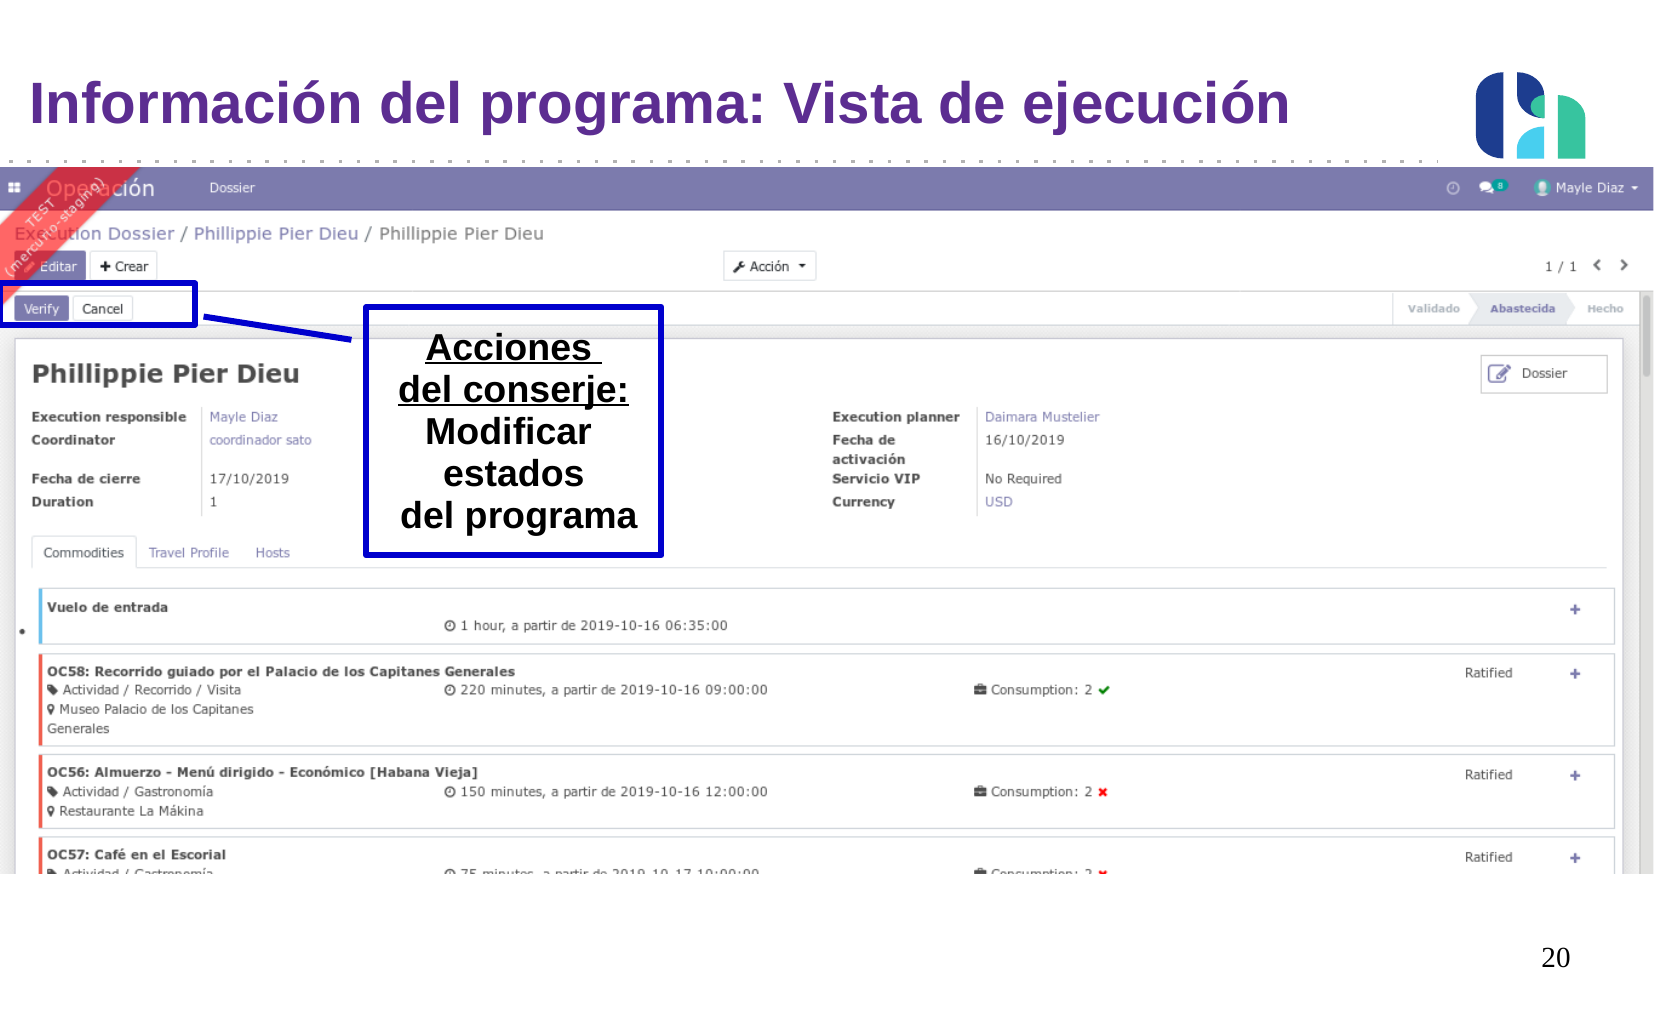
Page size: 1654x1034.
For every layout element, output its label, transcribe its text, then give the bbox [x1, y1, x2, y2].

picture [0, 167, 1654, 875]
picture [1475, 72, 1586, 159]
picture [3, 286, 192, 322]
text_box Acciones del conserje: Modificar estados del programa [366, 307, 661, 555]
text_box Información del programa: Vista de ejecución [29, 70, 1317, 136]
